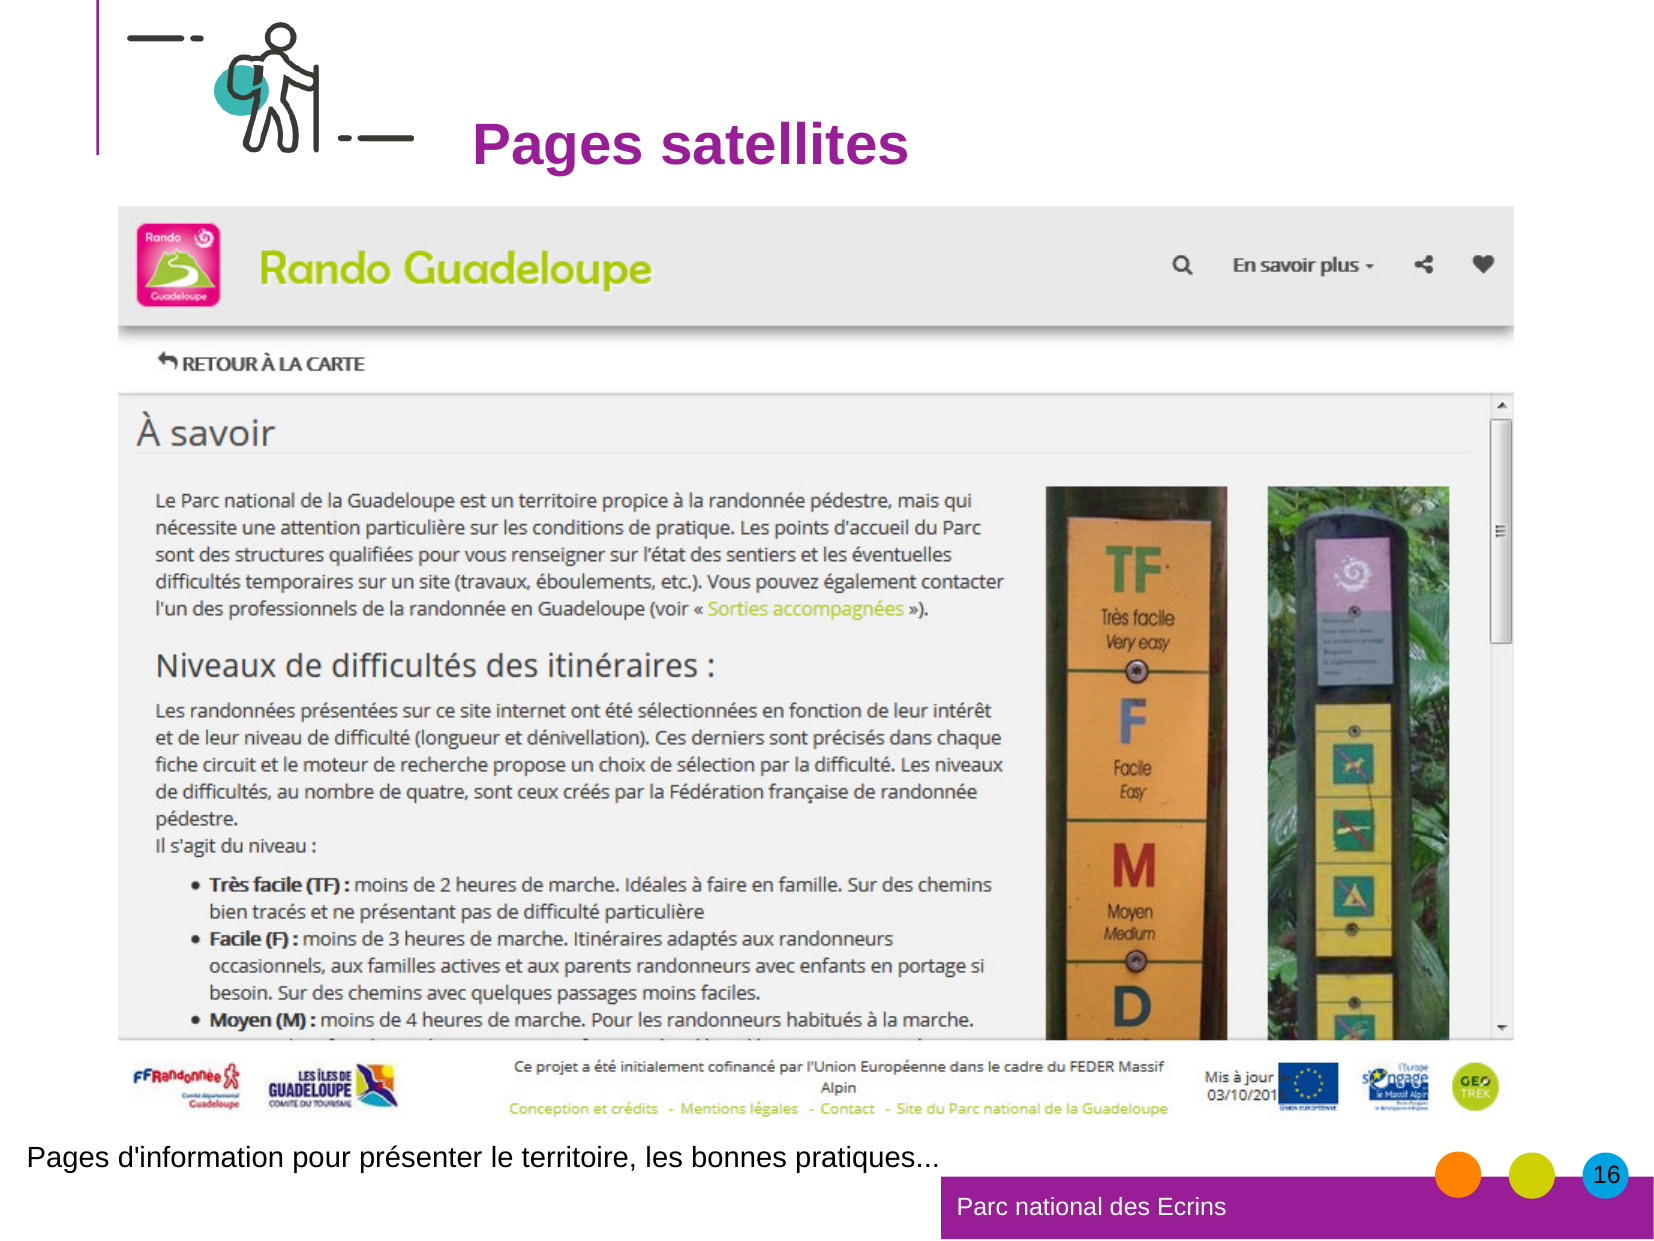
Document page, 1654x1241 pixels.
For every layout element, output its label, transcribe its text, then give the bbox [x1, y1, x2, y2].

picture [127, 22, 414, 153]
title Pages satellites [472, 29, 1241, 178]
text_box Pages d'information pour présenter le territoire, les bonnes pratiques... [11, 1133, 957, 1182]
picture [118, 206, 1514, 1132]
